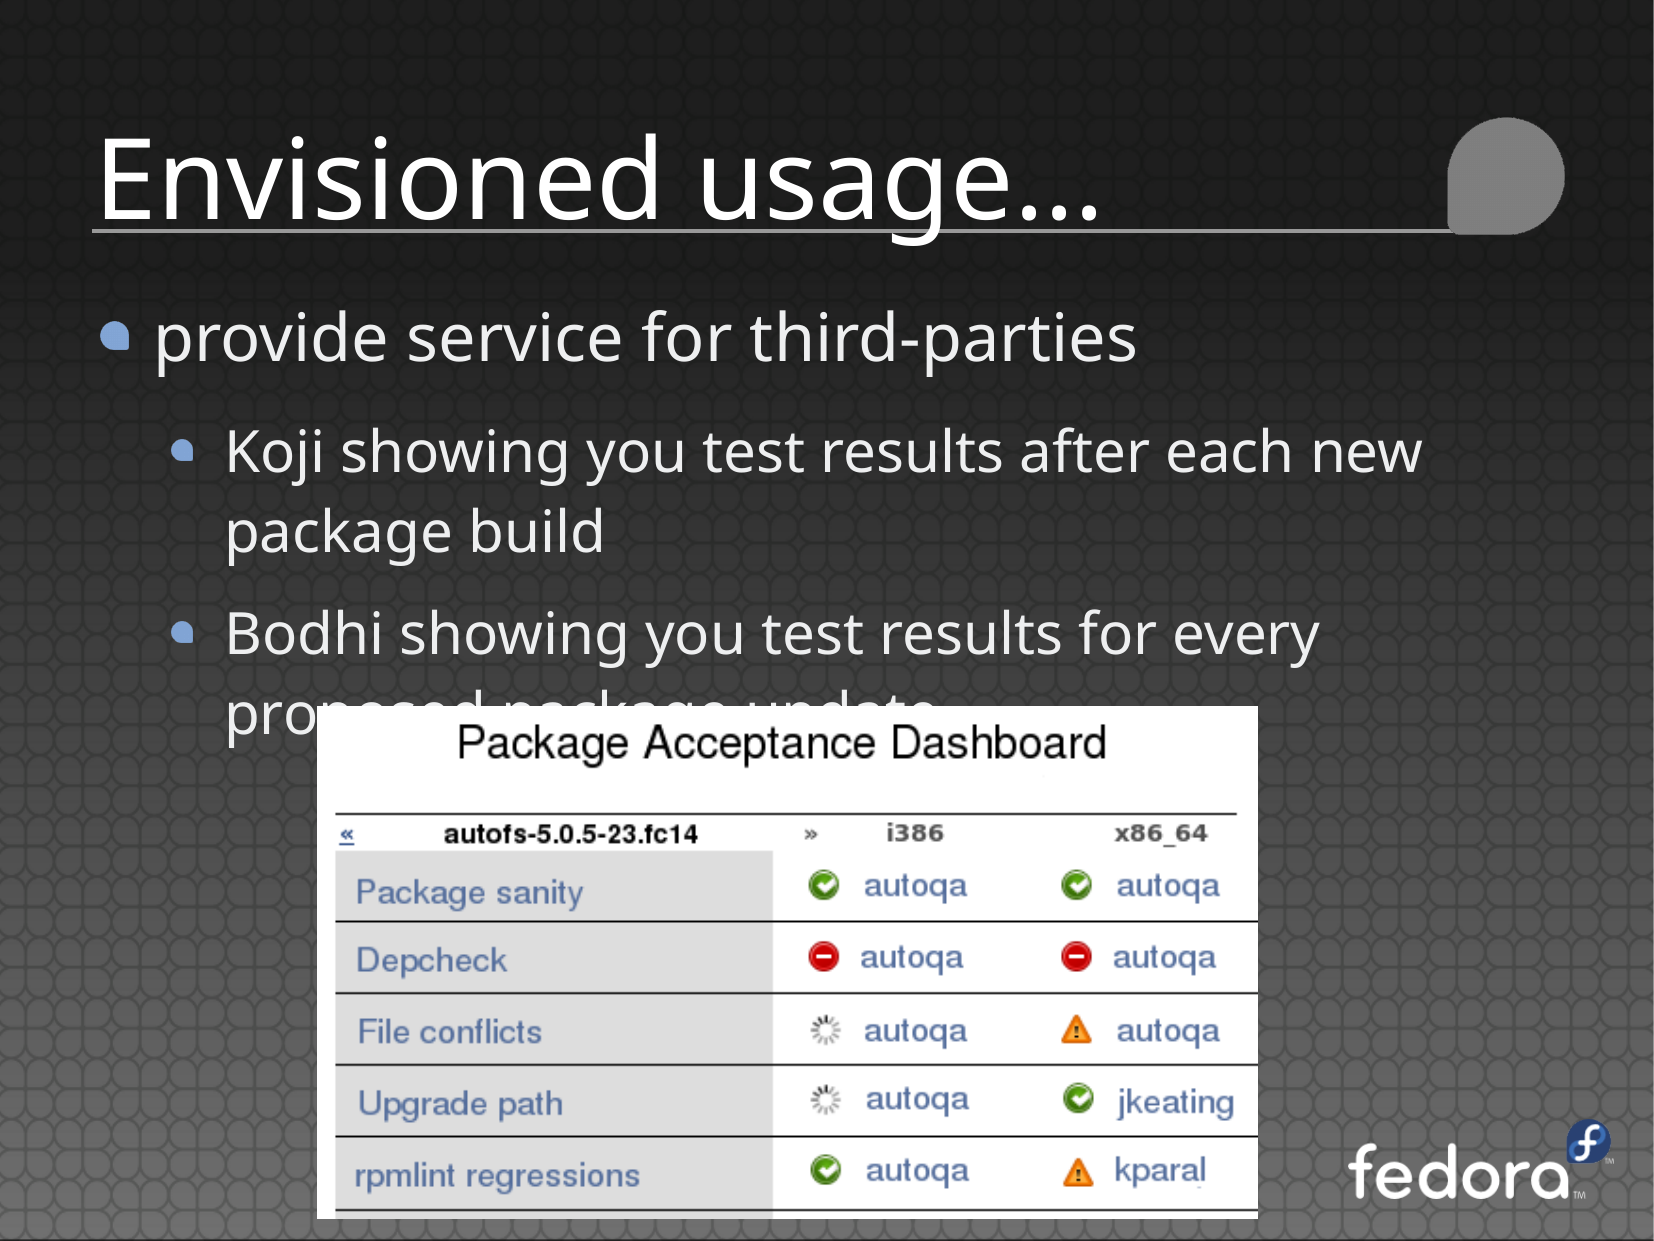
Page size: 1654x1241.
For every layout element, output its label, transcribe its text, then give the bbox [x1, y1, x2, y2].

picture [0, 0, 1654, 1241]
title Envisioned usage... [94, 100, 1426, 251]
list provide service for third-parties Koji showing you test results after each new package build Bodhi showing you test results for every proposed package update [82, 290, 1571, 1094]
